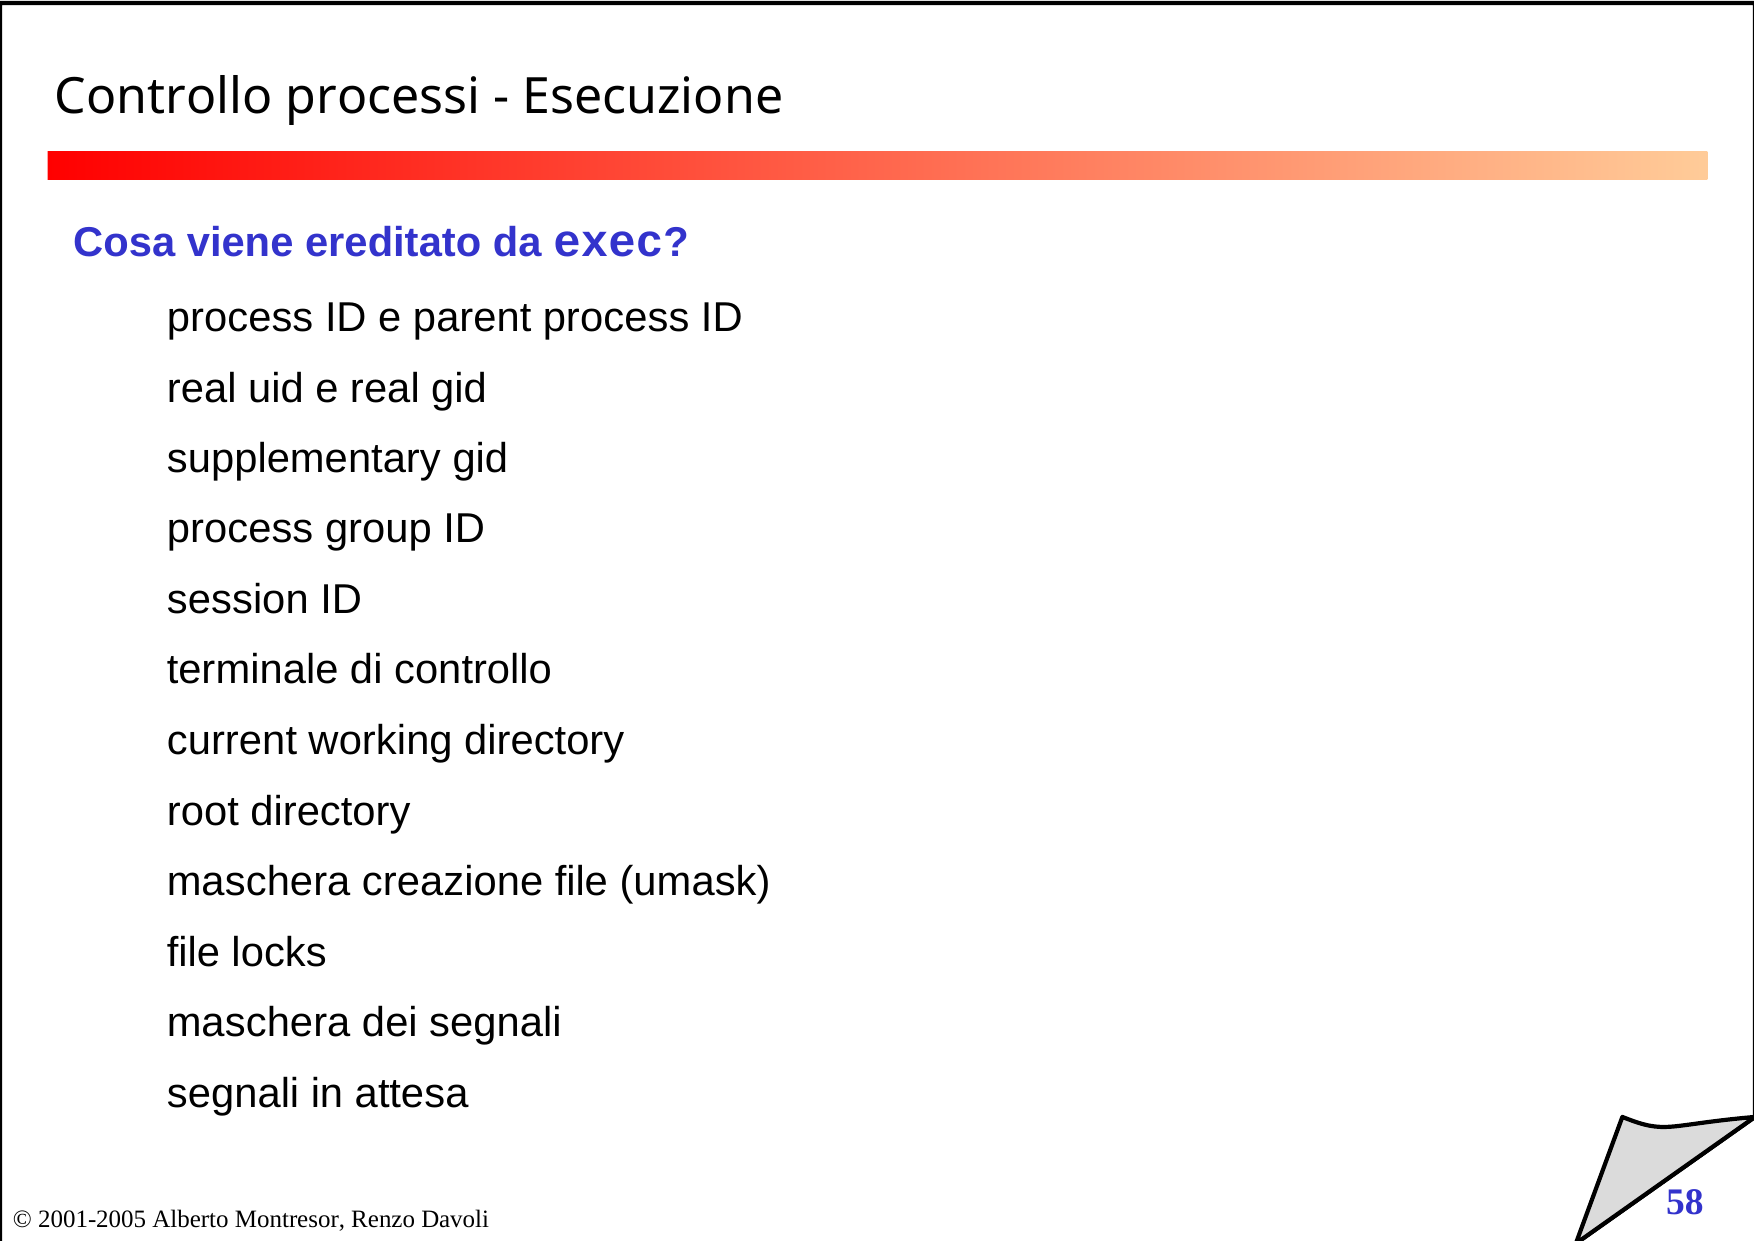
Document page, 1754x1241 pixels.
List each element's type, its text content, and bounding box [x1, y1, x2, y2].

title Controllo processi - Esecuzione [40, 49, 1714, 144]
list Cosa viene ereditato da exec? process ID e parent process ID real uid e real gid supplementary gid process group ID session ID terminale di controllo current working directory root directory maschera creazione file (umask) file locks maschera dei segnali segnali in attesa [58, 206, 1696, 1218]
